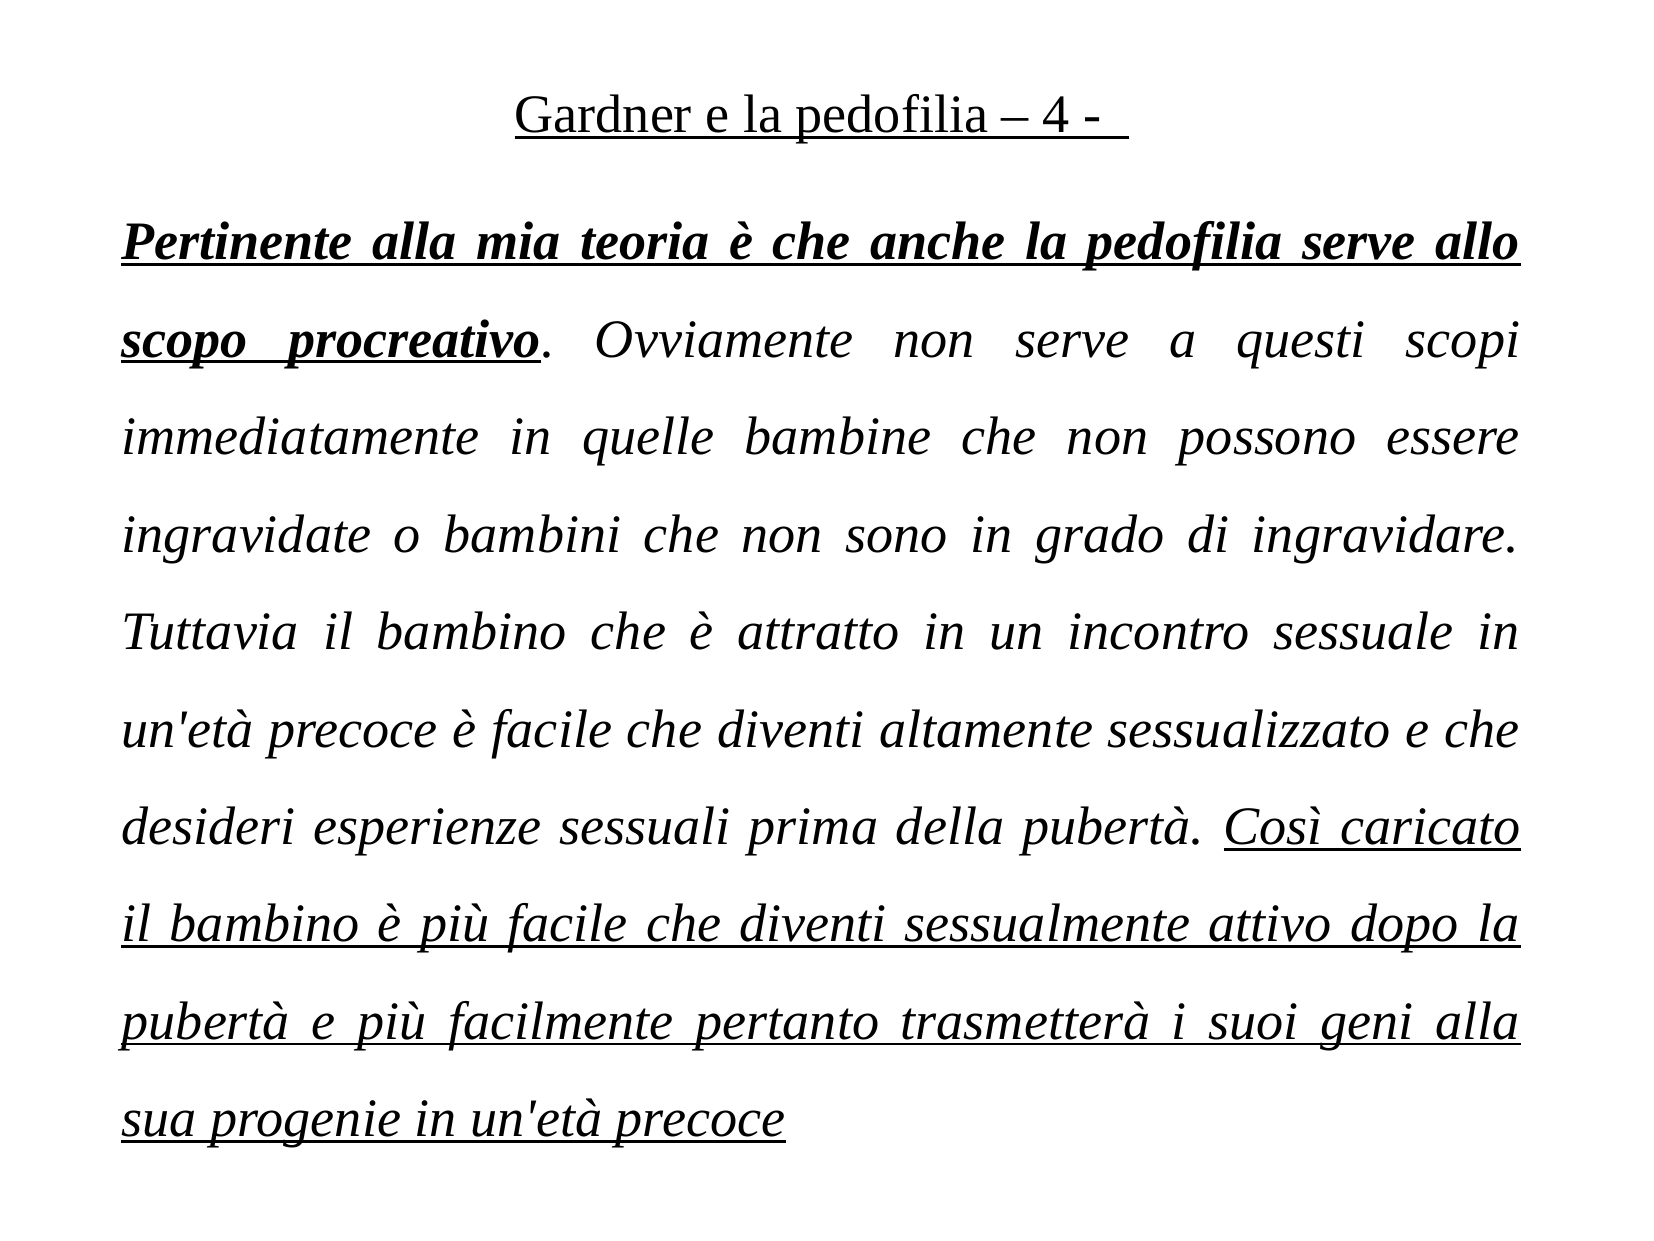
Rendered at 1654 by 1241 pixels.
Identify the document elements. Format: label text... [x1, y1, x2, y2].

subtitle Gardner e la pedofilia – 4 - Pertinente alla mia teoria è che anche la pedofilia serve allo scopo procreativo. Ovviamente non serve a questi scopi immediatamente in quelle bambine che non possono essere ingravidate o bambini che non sono in grado di ingravidare. Tuttavia il bambino che è attratto in un incontro sessuale in un'età precoce è facile che diventi altamente sessualizzato e che desideri esperienze sessuali prima della pubertà. Così caricato il bambino è più facile che diventi sessualmente attivo dopo la pubertà e più facilmente pertanto trasmetterà i suoi geni alla sua progenie in un'età precoce R.A. Gardner, True and False Accusation, op. cit., pag. 19-20. [121, 46, 1534, 1132]
